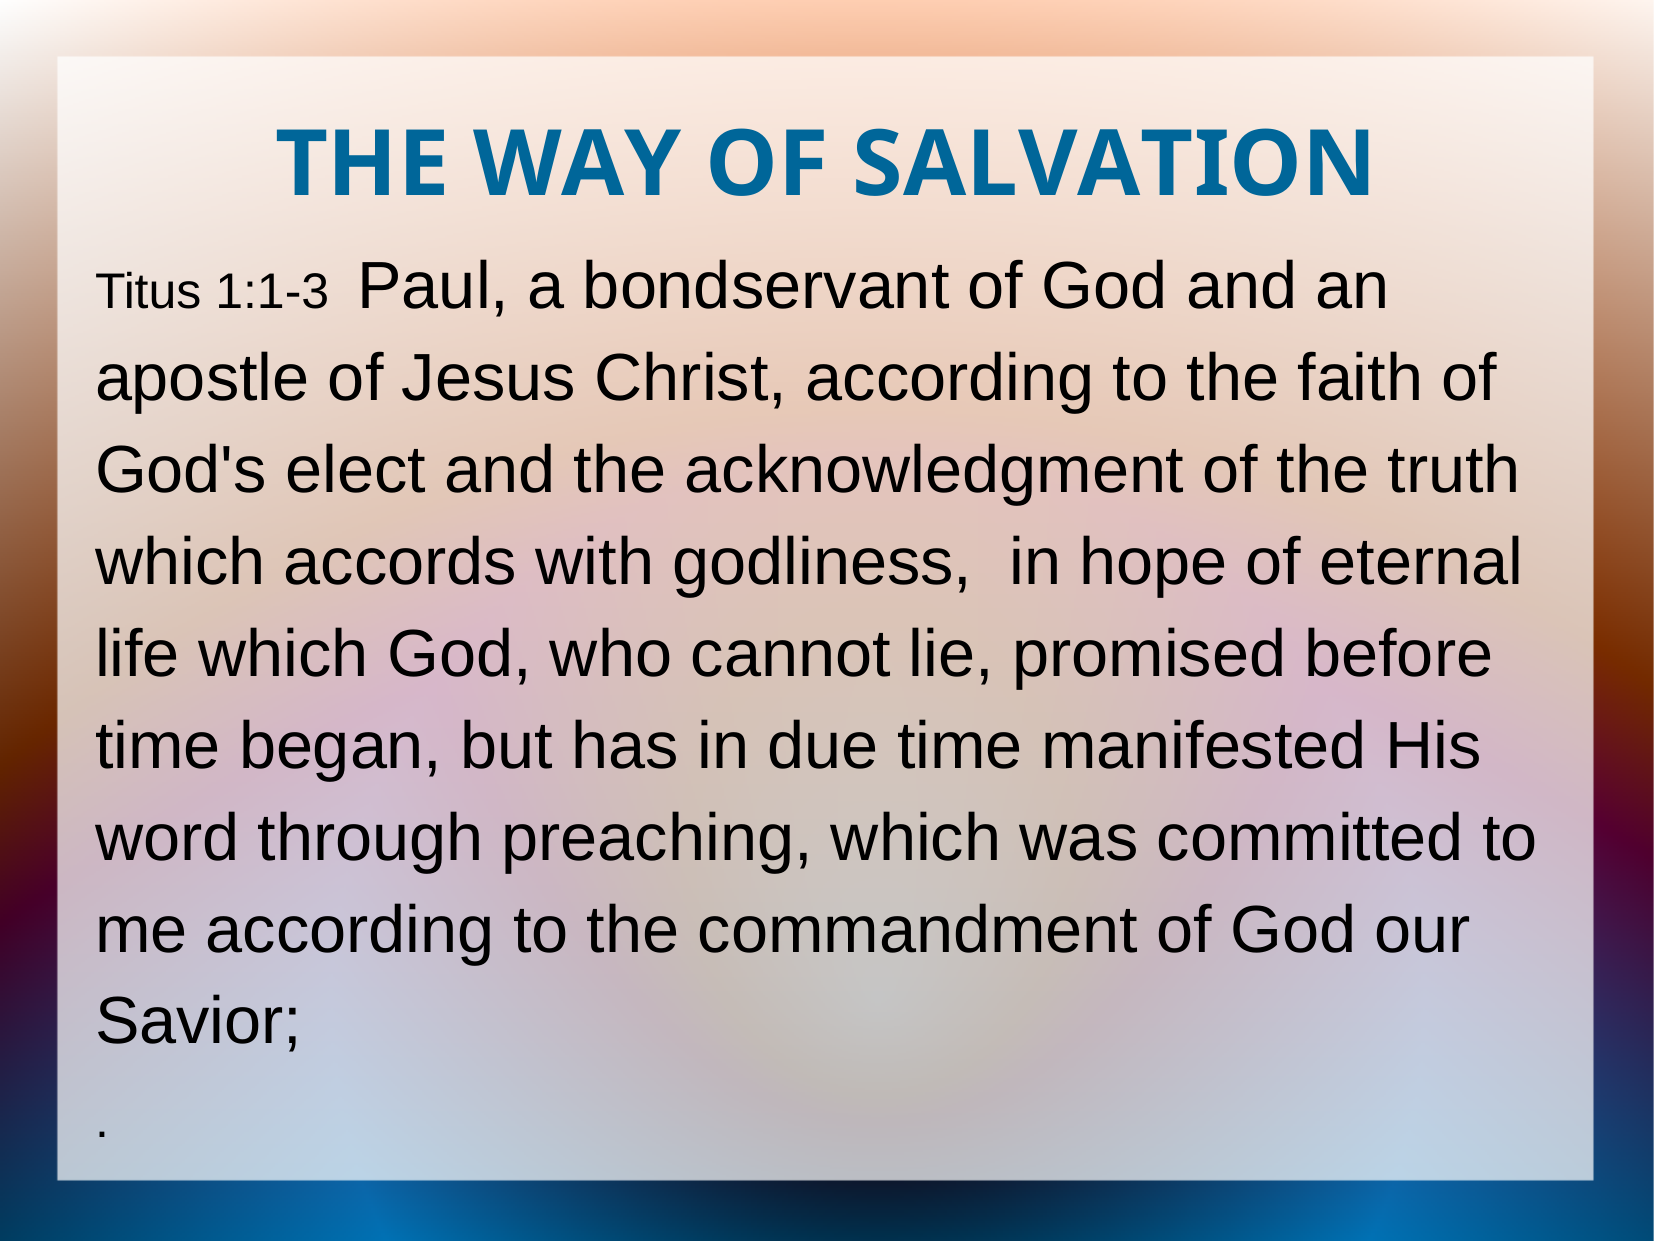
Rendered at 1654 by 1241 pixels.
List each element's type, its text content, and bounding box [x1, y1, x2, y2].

title THE WAY OF SALVATION [82, 103, 1571, 215]
text_box Titus 1:1-3 Paul, a bondservant of God and an apostle of Jesus Christ, according to the faith of God's elect and the acknowledgment of the truth which accords with godliness, in hope of eternal life which God, who cannot lie, promised before time began, but has in due time manifested His word through preaching, which was committed to me according to the commandment of God our Savior; . [80, 222, 1597, 1160]
